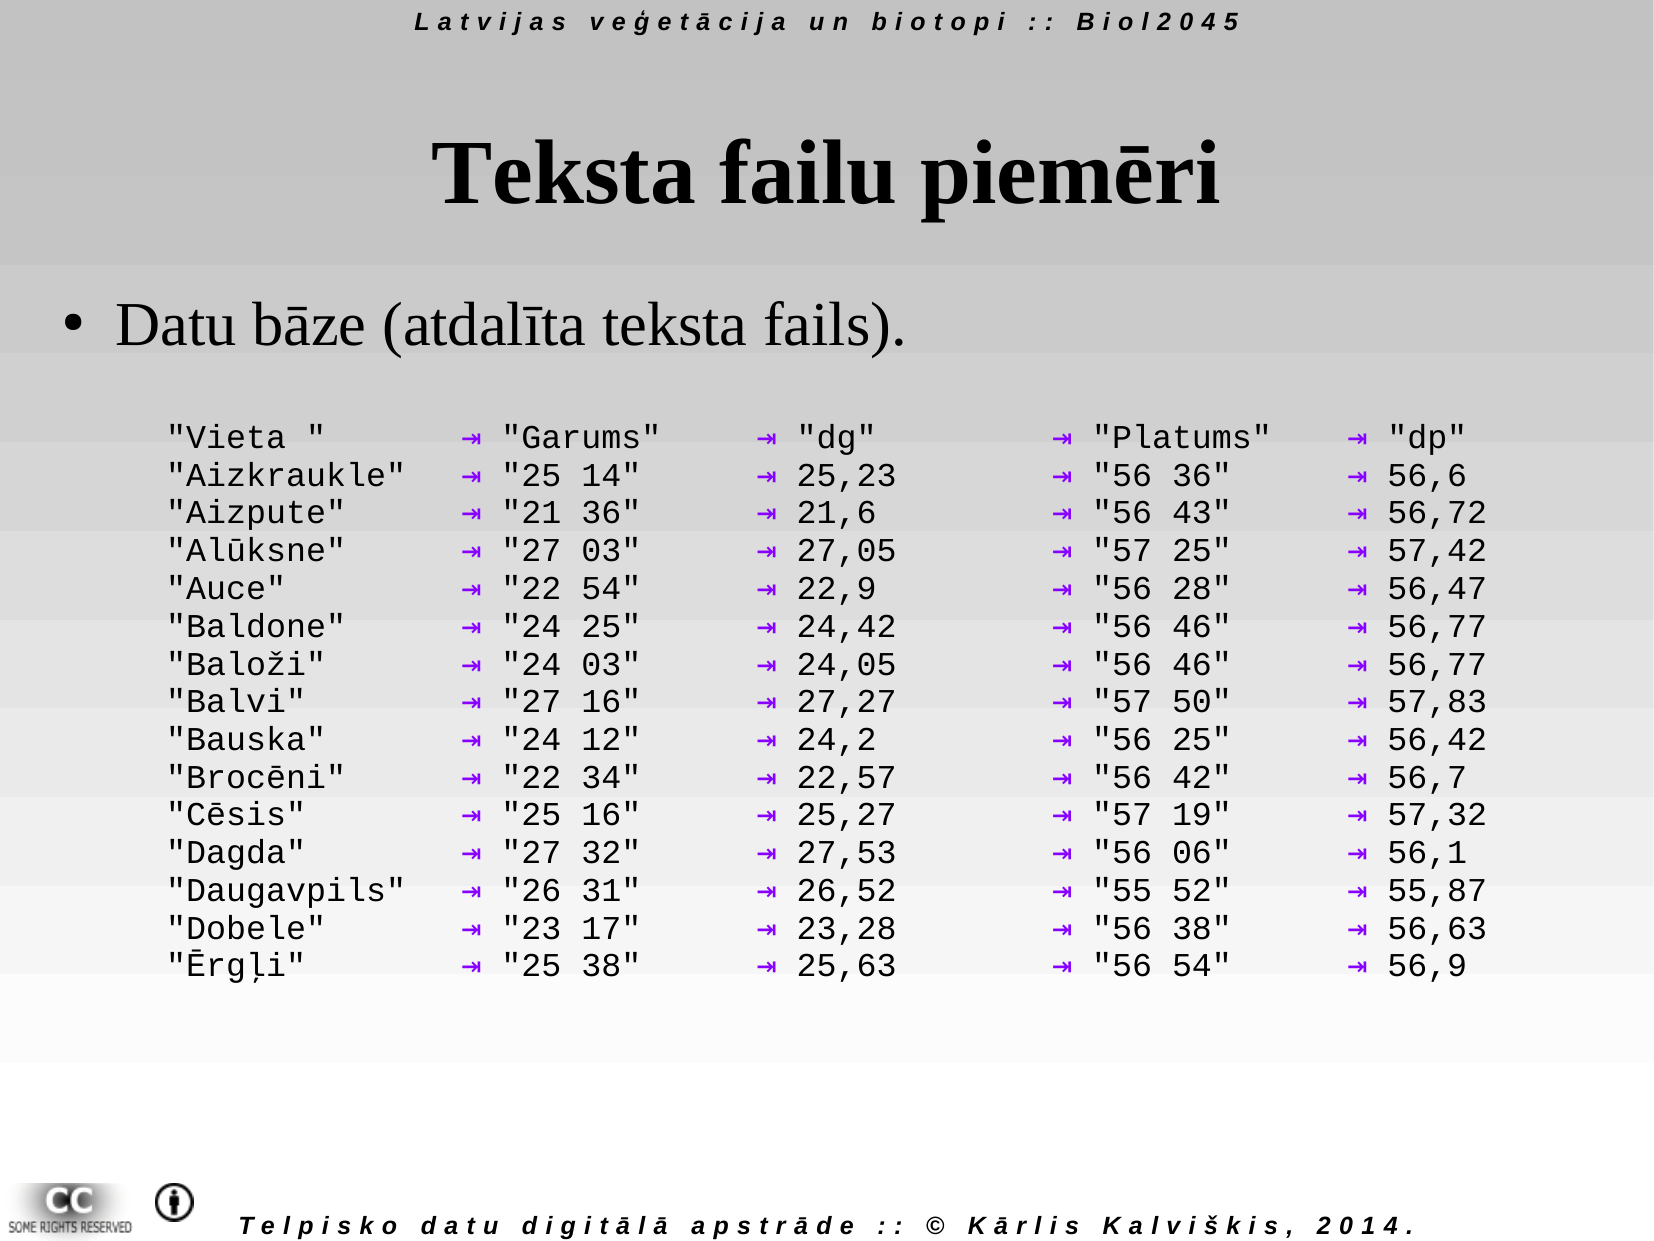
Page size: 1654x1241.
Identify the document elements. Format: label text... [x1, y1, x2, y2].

picture [0, 0, 1654, 1241]
list Datu bāze (atdalīta teksta fails). [44, 289, 1610, 1113]
text_box "Vieta " ⇥ "Garums" ⇥ "dg" ⇥ "Platums" ⇥ "dp" "Aizkraukle" ⇥ "25 14" ⇥ 25,23 ⇥ "56 36" ⇥ 56,6 "Aizpute" ⇥ "21 36" ⇥ 21,6 ⇥ "56 43" ⇥ 56,72 "Alūksne" ⇥ "27 03" ⇥ 27,05 ⇥ "57 25" ⇥ 57,42 "Auce" ⇥ "22 54" ⇥ 22,9 ⇥ "56 28" ⇥ 56,47 "Baldone" ⇥ "24 25" ⇥ 24,42 ⇥ "56 46" ⇥ 56,77 "Baloži" ⇥ "24 03" ⇥ 24,05 ⇥ "56 46" ⇥ 56,77 "Balvi" ⇥ "27 16" ⇥ 27,27 ⇥ "57 50" ⇥ 57,83 "Bauska" ⇥ "24 12" ⇥ 24,2 ⇥ "56 25" ⇥ 56,42 "Brocēni" ⇥ "22 34" ⇥ 22,57 ⇥ "56 42" ⇥ 56,7 "Cēsis" ⇥ "25 16" ⇥ 25,27 ⇥ "57 19" ⇥ 57,32 "Dagda" ⇥ "27 32" ⇥ 27,53 ⇥ "56 06" ⇥ 56,1 "Daugavpils" ⇥ "26 31" ⇥ 26,52 ⇥ "55 52" ⇥ 55,87 "Dobele" ⇥ "23 17" ⇥ 23,28 ⇥ "56 38" ⇥ 56,63 "Ērgļi" ⇥ "25 38" ⇥ 25,63 ⇥ "56 54" ⇥ 56,9 [103, 413, 1551, 1167]
title Teksta failu piemēri [29, 49, 1625, 296]
